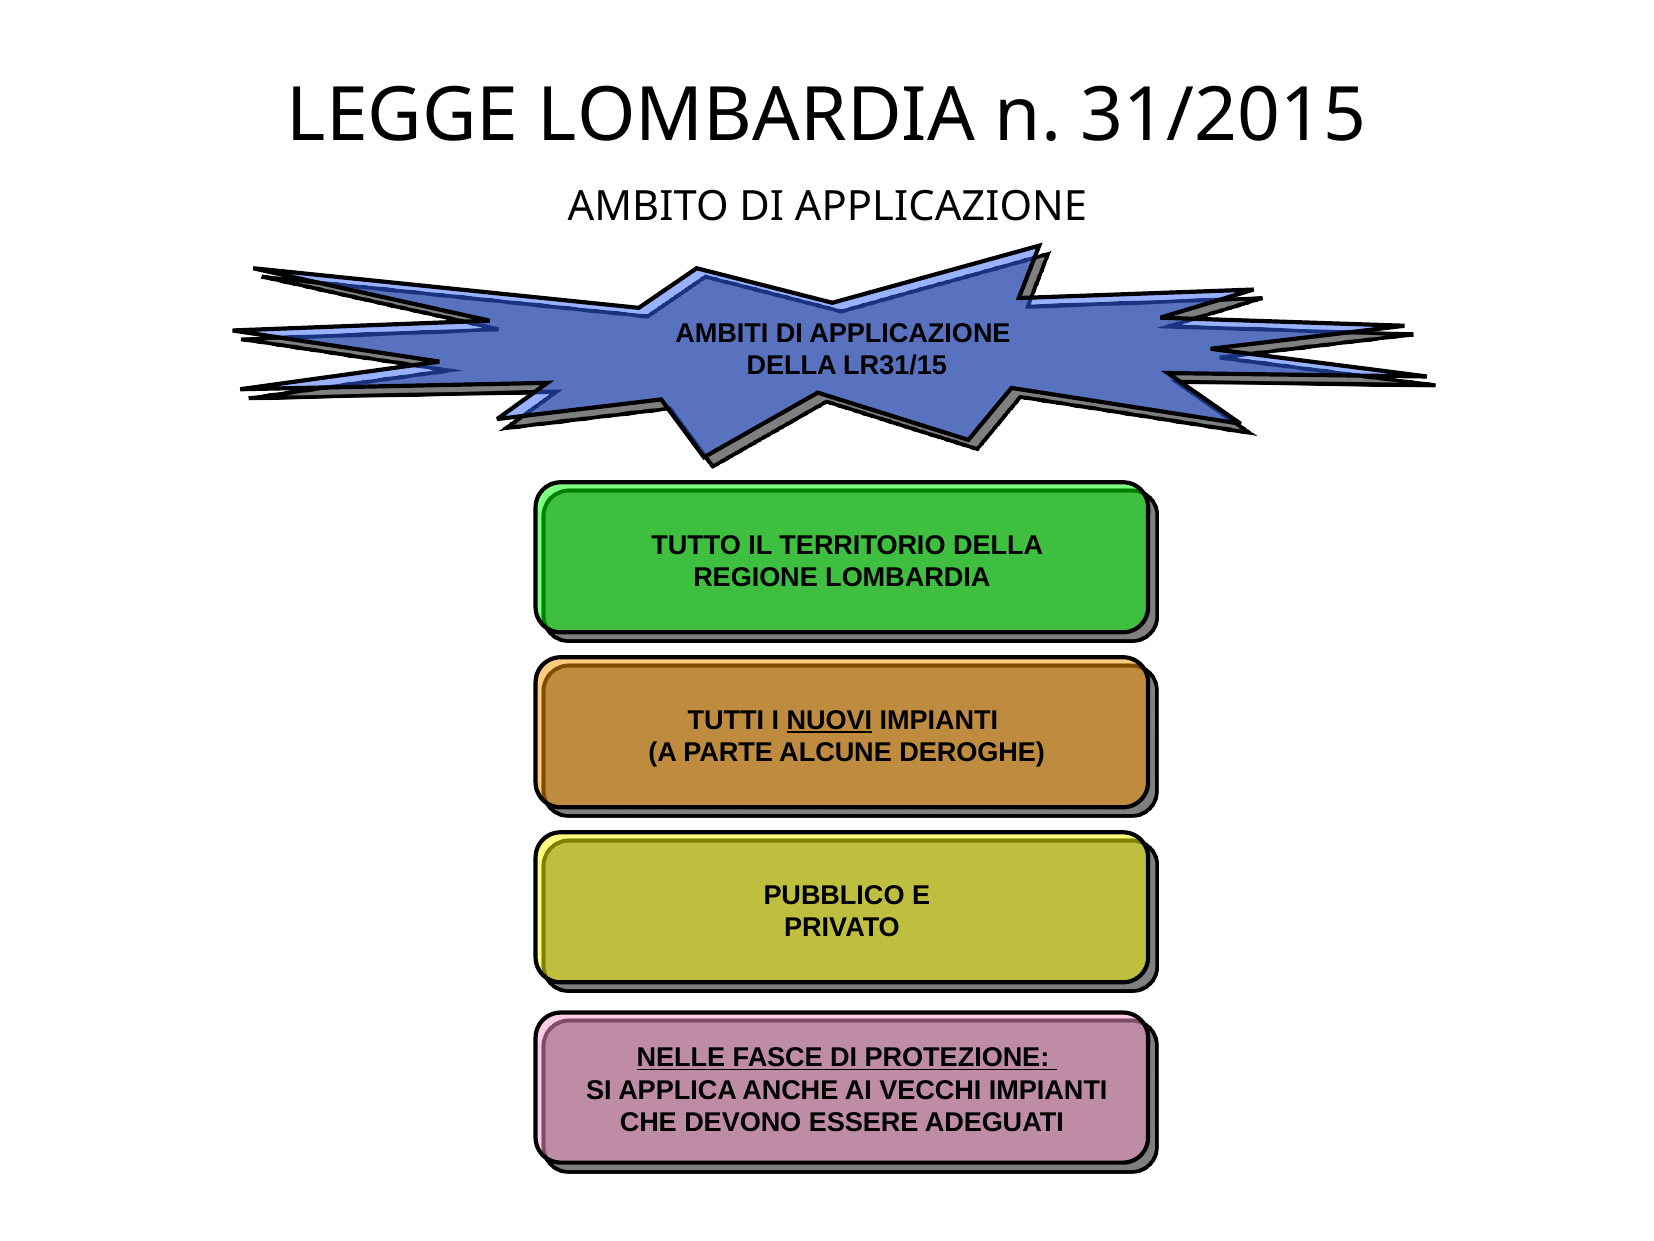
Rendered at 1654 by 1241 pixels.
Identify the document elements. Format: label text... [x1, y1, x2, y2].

title LEGGE LOMBARDIA n. 31/2015 [124, 44, 1530, 176]
text_box AMBITI DI APPLICAZIONE DELLA LR31/15 [579, 307, 1105, 388]
text_box AMBITO DI APPLICAZIONE [297, 171, 1359, 237]
text_box [232, 245, 1427, 458]
text_box [535, 832, 1149, 983]
text_box TUTTO IL TERRITORIO DELLA REGIONE LOMBARDIA [573, 519, 1111, 601]
text_box TUTTI I NUOVI IMPIANTI (A PARTE ALCUNE DEROGHE) [616, 694, 1067, 776]
text_box NELLE FASCE DI PROTEZIONE: SI APPLICA ANCHE AI VECCHI IMPIANTI CHE DEVONO ESSERE ADEGUATI [560, 1032, 1124, 1146]
text_box [535, 1012, 1149, 1163]
text_box [535, 482, 1149, 633]
text_box PUBBLICO E PRIVATO [712, 869, 971, 951]
text_box [535, 657, 1149, 808]
